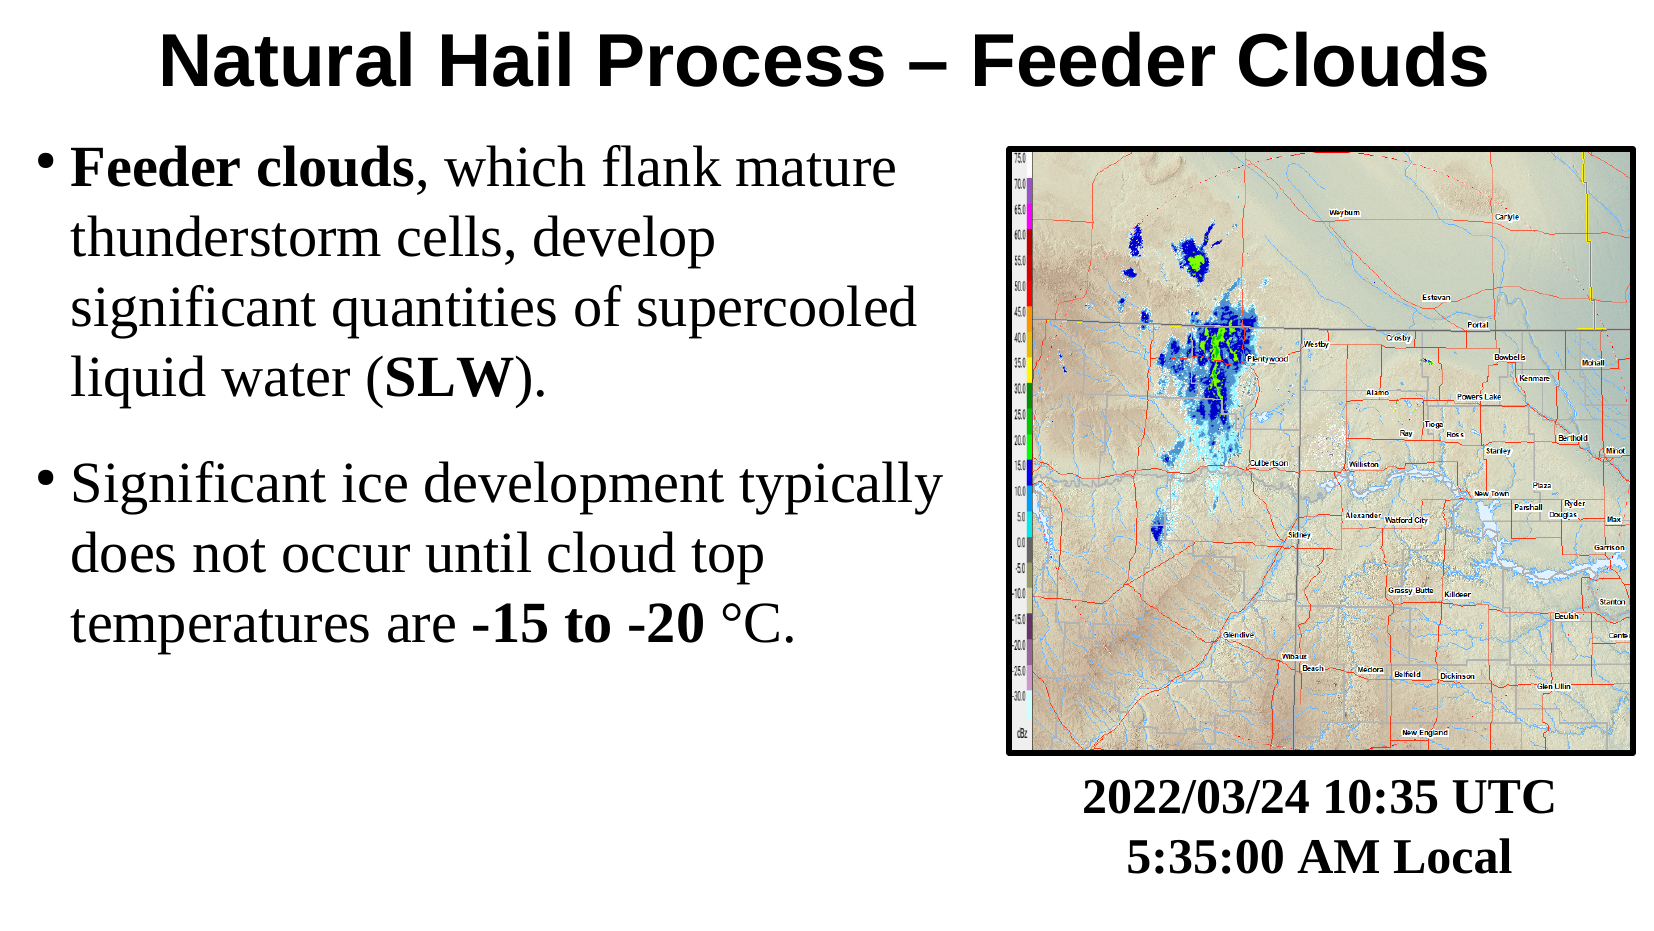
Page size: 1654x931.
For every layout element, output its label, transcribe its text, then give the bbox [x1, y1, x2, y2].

text_box 2022/03/24 10:35 UTC 5:35:00 AM Local [1000, 762, 1639, 901]
text_box Feeder clouds, which flank mature thunderstorm cells, develop significant quantities of supercooled liquid water (SLW). Significant ice development typically does not occur until cloud top temperatures are ‑15 to ‑20 °C. [4, 120, 976, 662]
picture [1012, 152, 1630, 751]
title Natural Hail Process – Feeder Clouds [0, 5, 1654, 107]
